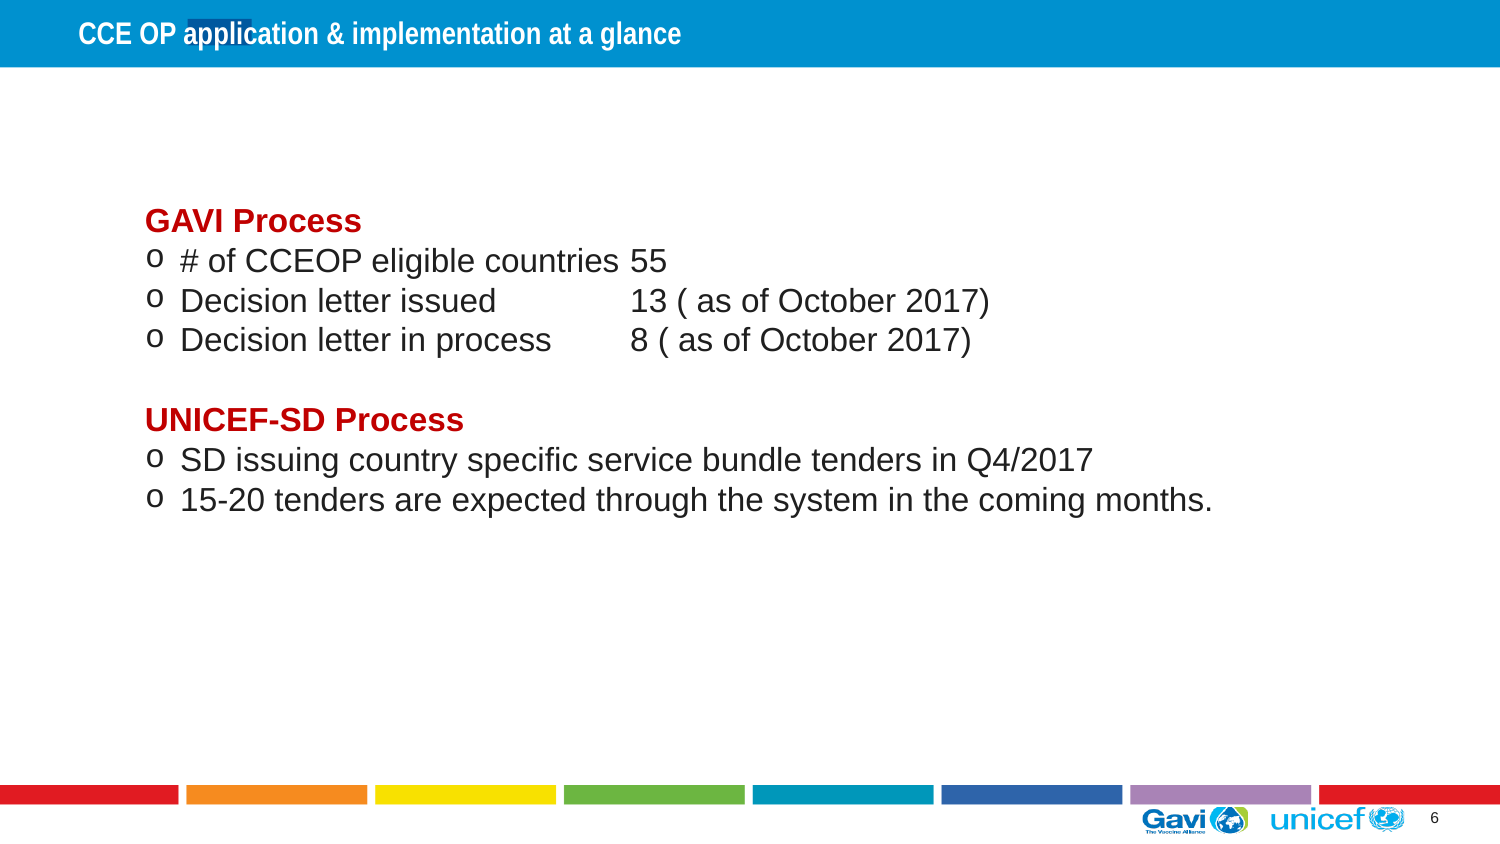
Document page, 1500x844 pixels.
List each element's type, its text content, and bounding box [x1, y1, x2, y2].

picture [0, 785, 1500, 807]
text_box GAVI Process # of CCEOP eligible countries 55 Decision letter issued 13 ( as of October 2017) Decision letter in process 8 ( as of October 2017) UNICEF-SD Process SD issuing country specific service bundle tenders in Q4/2017 15-20 tenders are expected through the system in the coming months. [130, 191, 1370, 715]
text_box CCE OP application & implementation at a glance [78, 13, 1313, 51]
